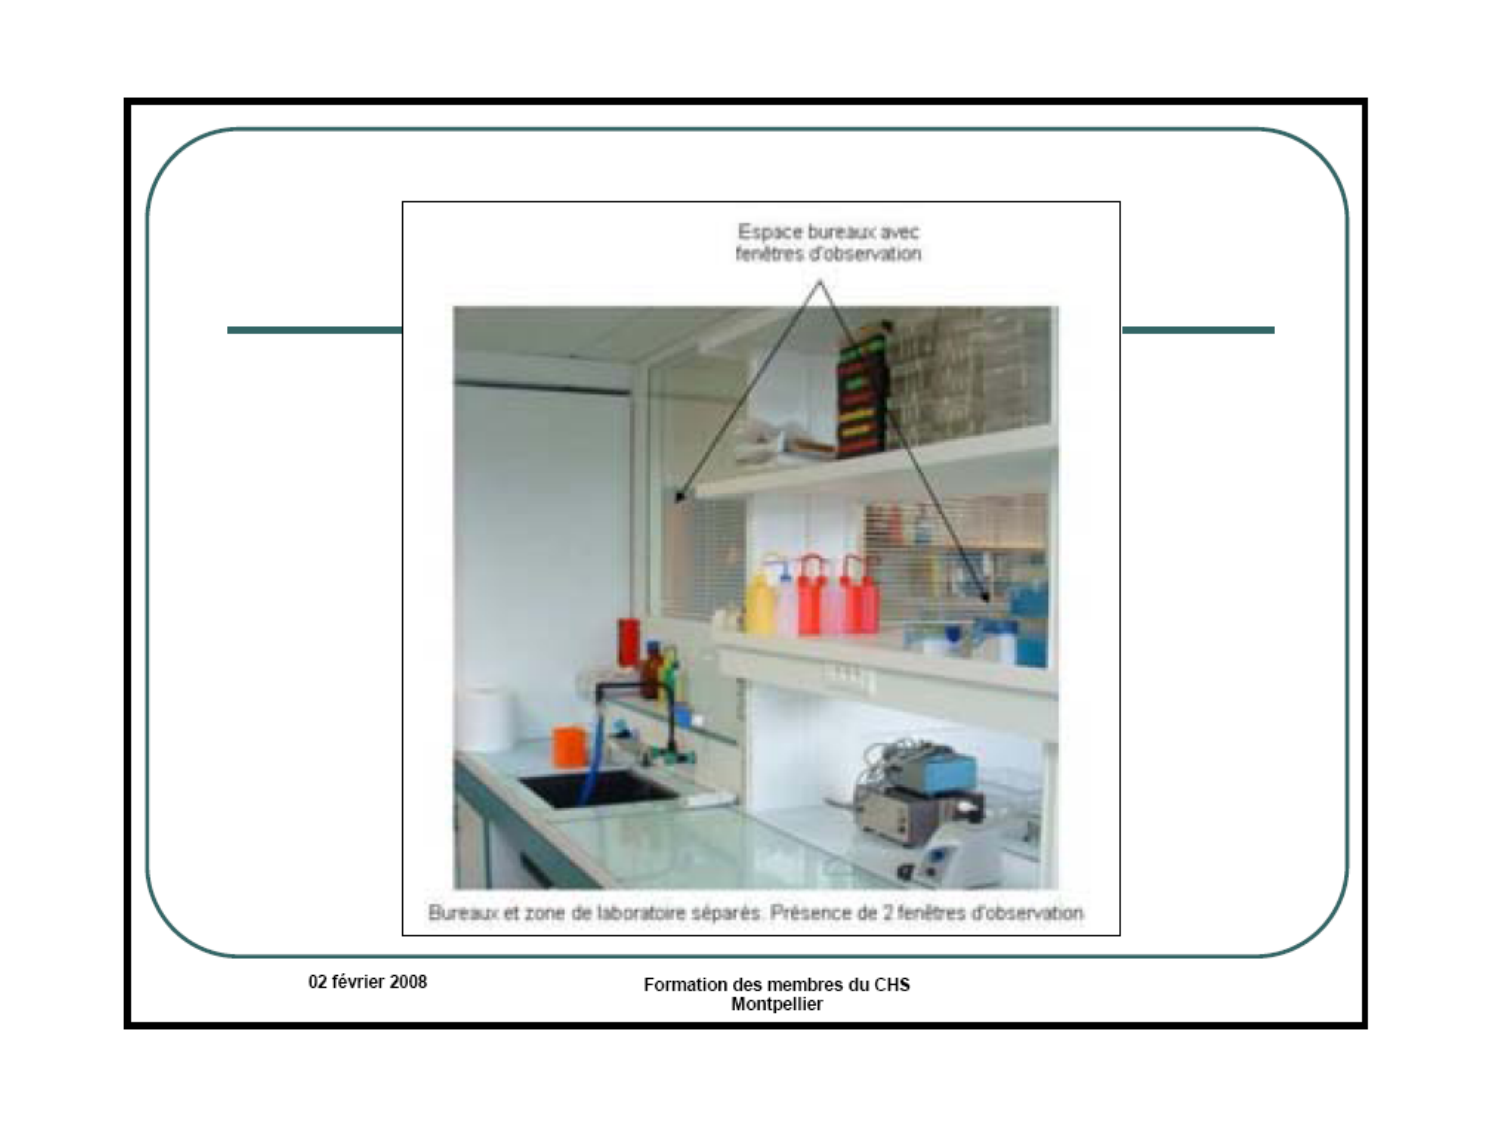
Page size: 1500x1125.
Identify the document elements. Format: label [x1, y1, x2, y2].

picture [121, 86, 1379, 1039]
